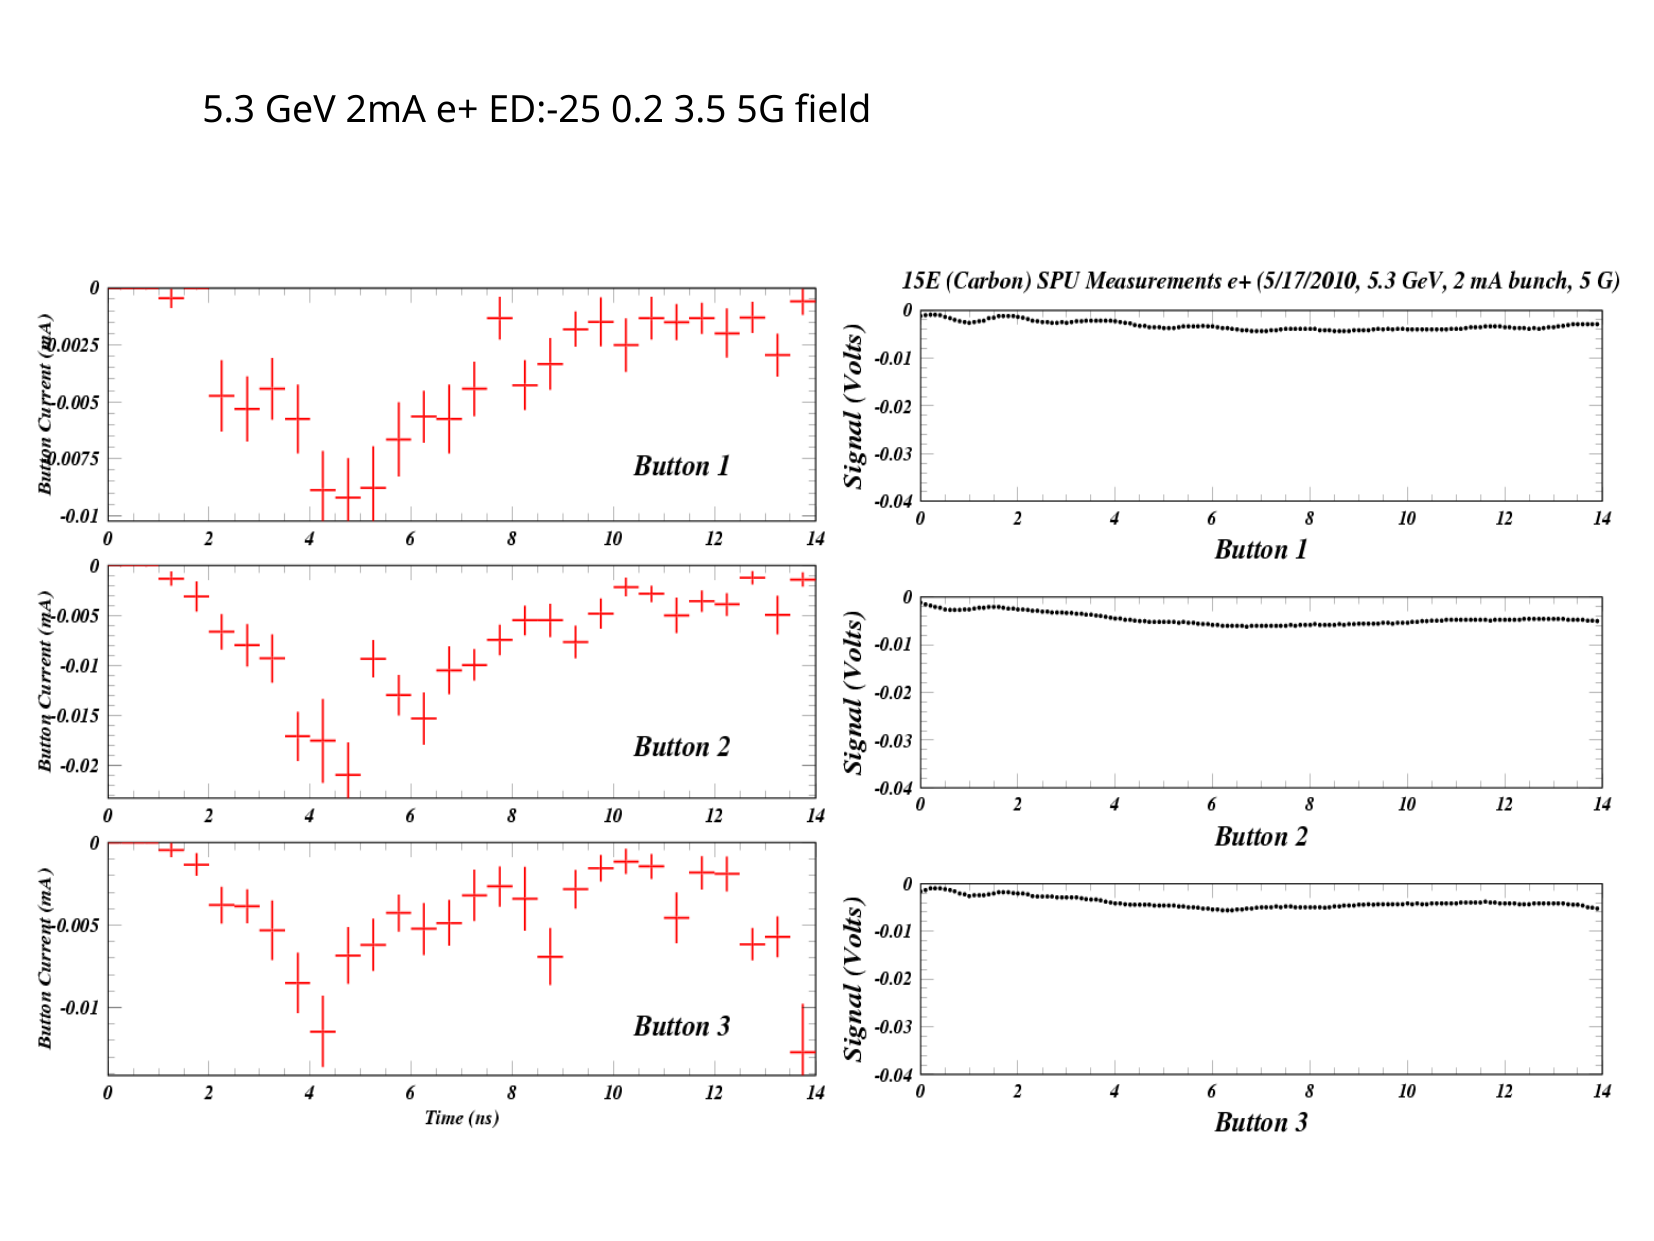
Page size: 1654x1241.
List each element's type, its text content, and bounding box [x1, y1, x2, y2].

text_box 5.3 GeV 2mA e+ ED:-25 0.2 3.5 5G field [187, 75, 1276, 134]
picture [0, 262, 1651, 1163]
